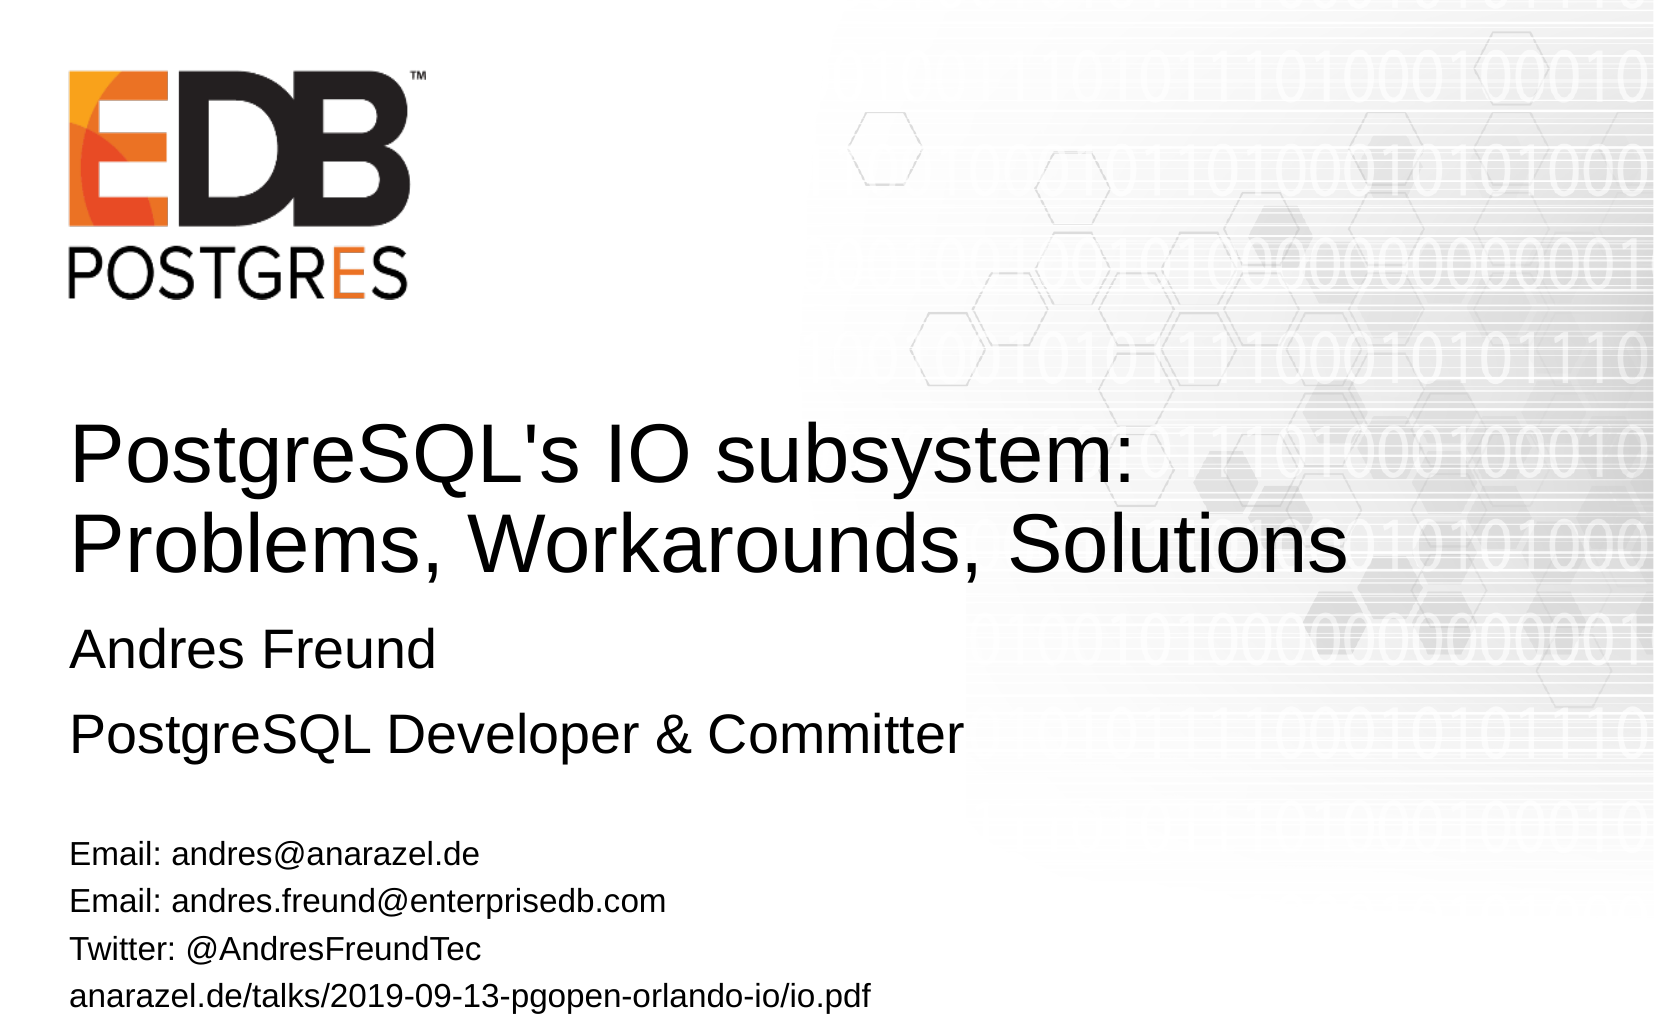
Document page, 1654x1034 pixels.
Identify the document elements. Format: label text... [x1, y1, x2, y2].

list Email: andres@anarazel.de Email: andres.freund@enterprisedb.com Twitter: @AndresFreundTec anarazel.de/talks/2019-09-13-pgopen-orlando-io/io.pdf [54, 825, 1275, 973]
picture [14, 15, 426, 300]
list Andres Freund PostgreSQL Developer & Committer [54, 613, 1275, 752]
title PostgreSQL's IO subsystem: Problems, Workarounds, Solutions [55, 403, 1381, 609]
